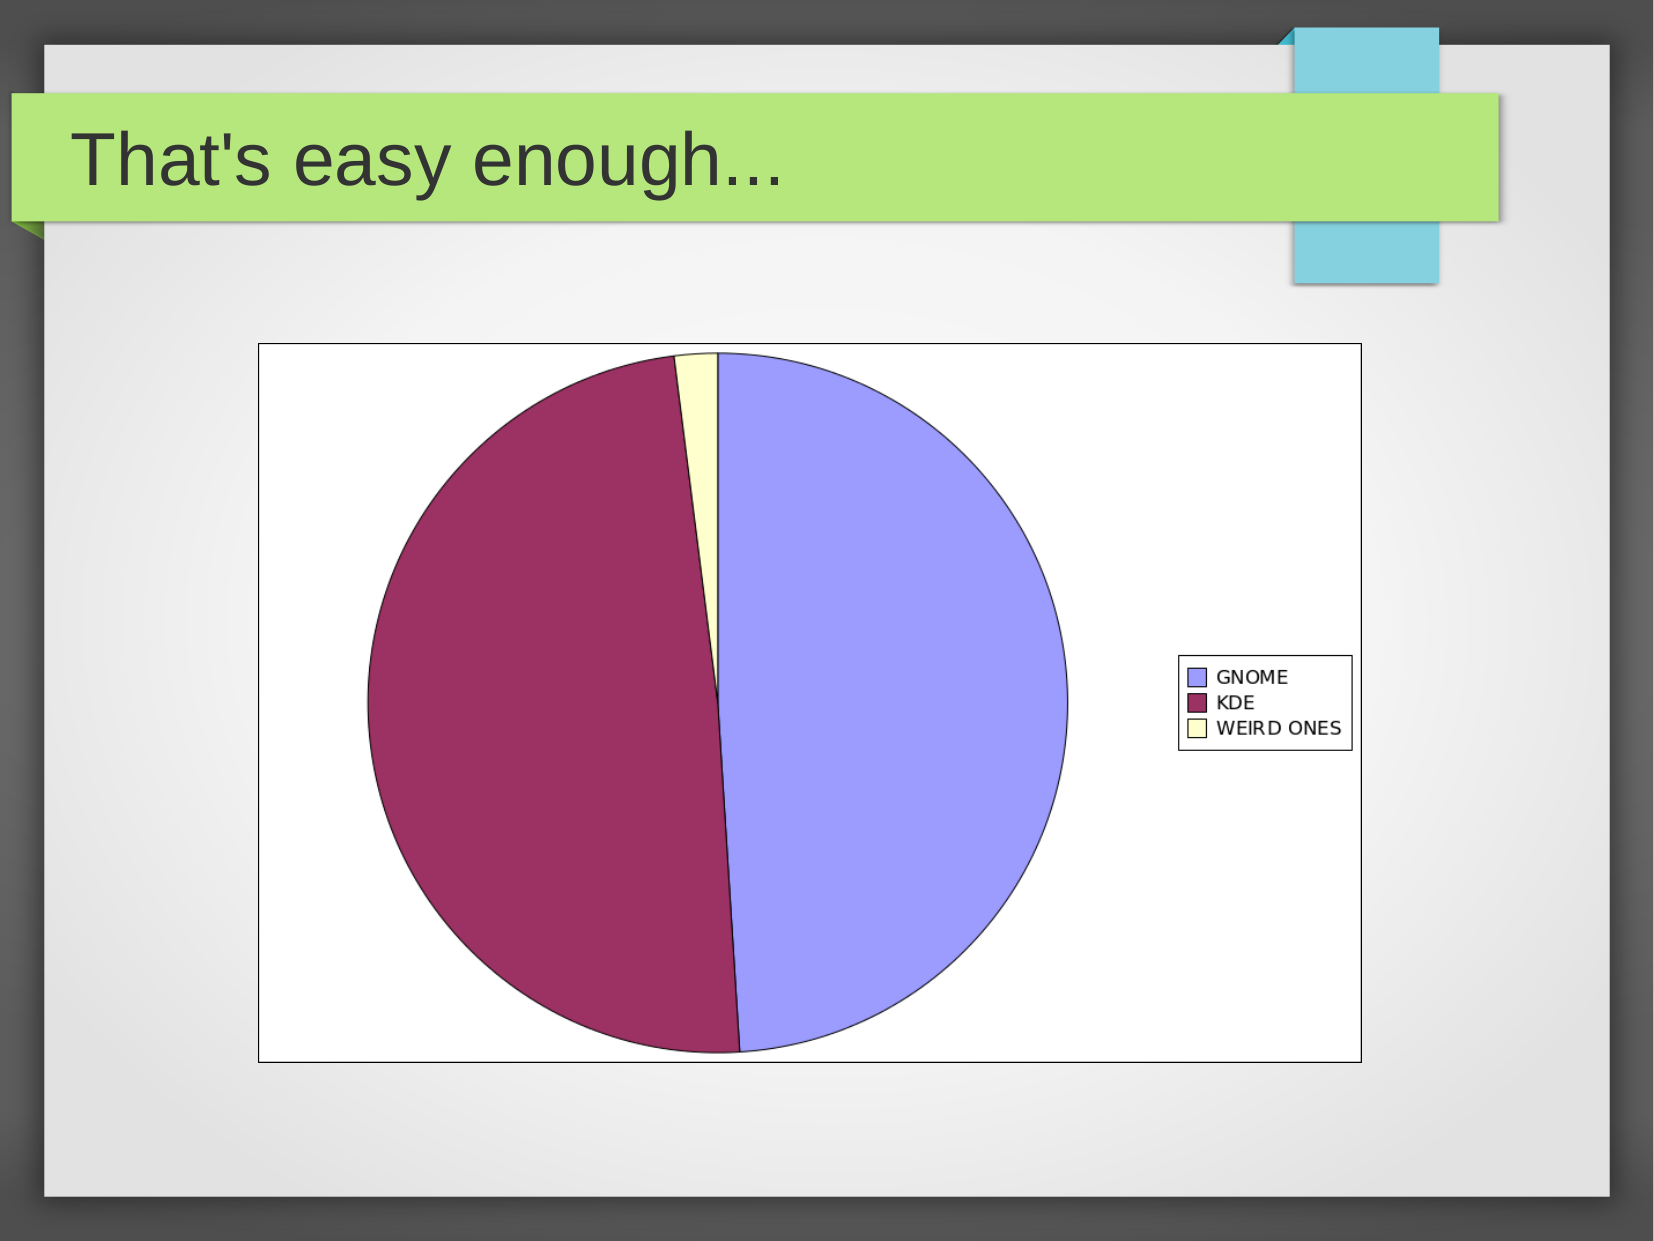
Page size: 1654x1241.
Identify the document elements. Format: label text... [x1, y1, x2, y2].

picture [0, 0, 1654, 1241]
title That's easy enough... [70, 106, 1229, 213]
